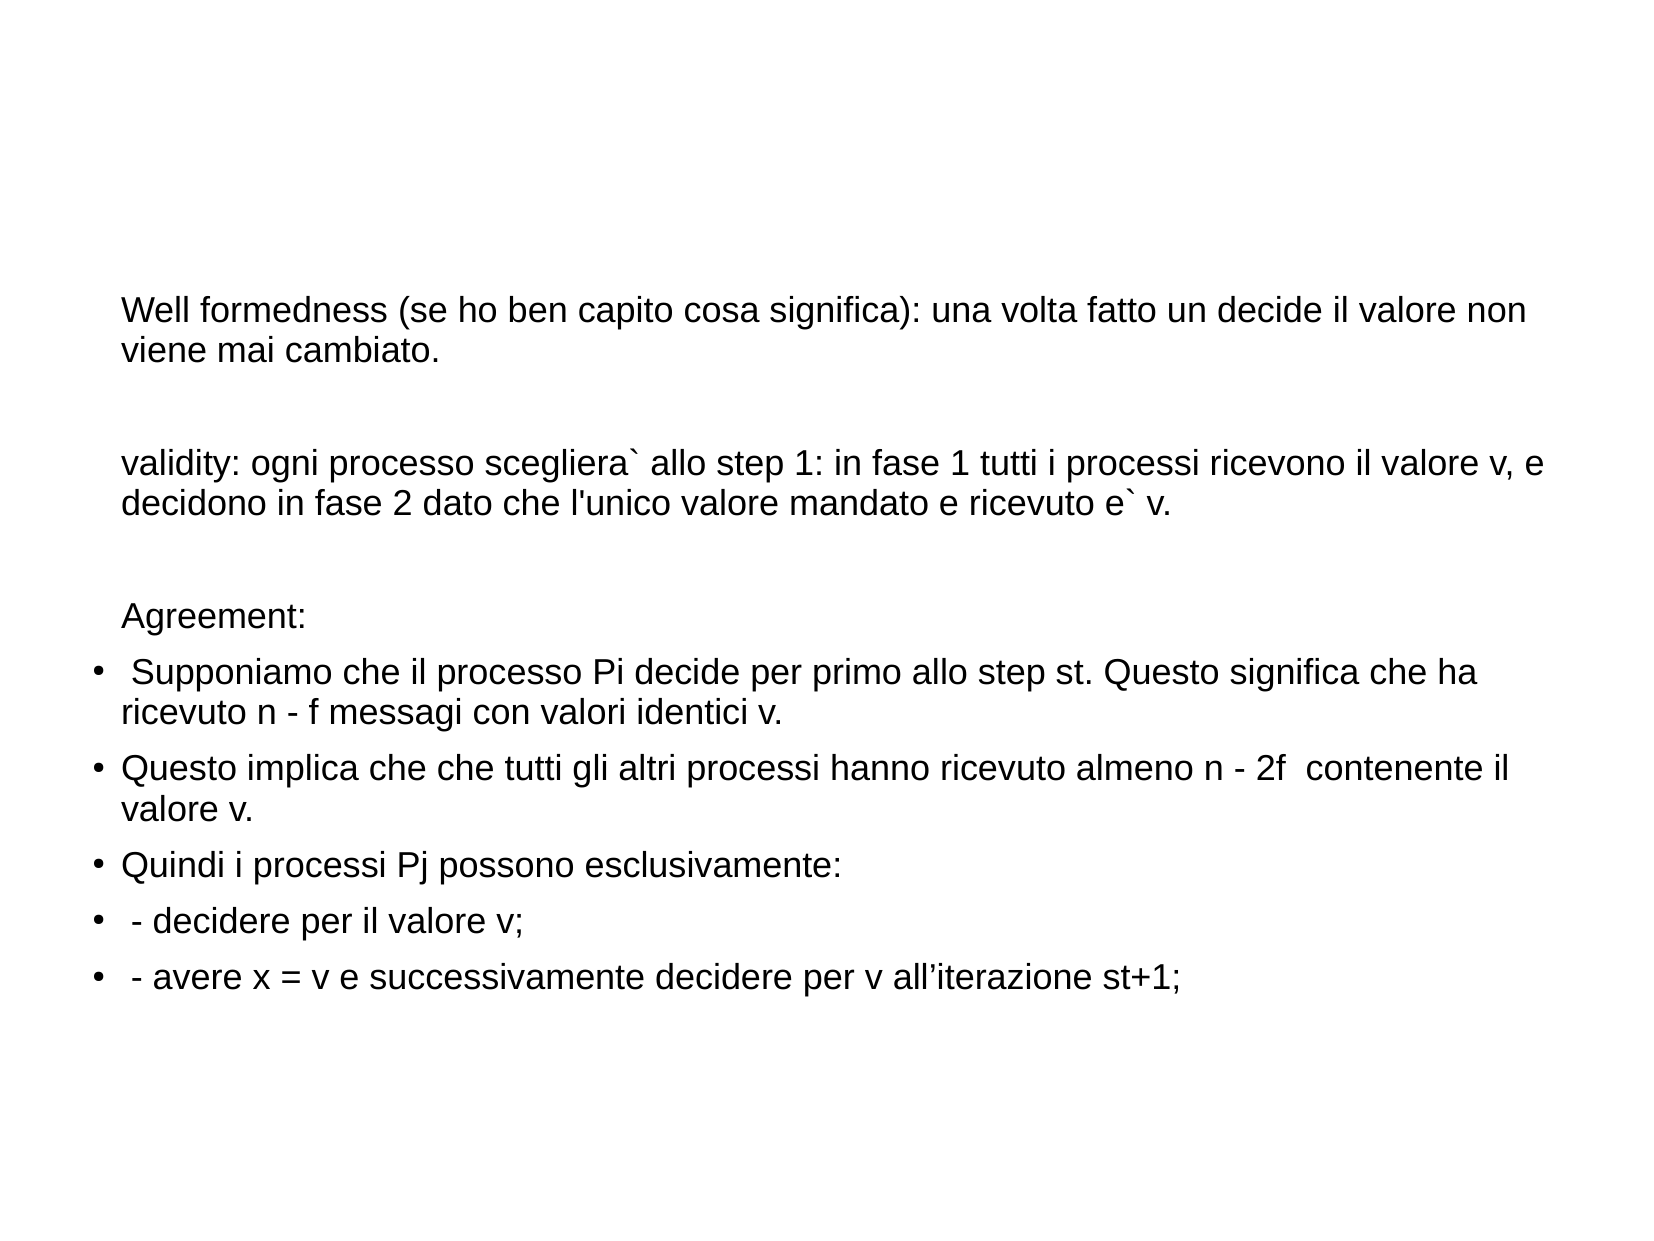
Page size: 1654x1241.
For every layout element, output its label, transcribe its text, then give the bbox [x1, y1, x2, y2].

list Well formedness (se ho ben capito cosa significa): una volta fatto un decide il valore non viene mai cambiato. validity: ogni processo scegliera` allo step 1: in fase 1 tutti i processi ricevono il valore v, e decidono in fase 2 dato che l'unico valore mandato e ricevuto e` v. Agreement: Supponiamo che il processo Pi decide per primo allo step st. Questo significa che ha ricevuto n - f messagi con valori identici v. Questo implica che che tutti gli altri processi hanno ricevuto almeno n - 2f contenente il valore v. Quindi i processi Pj possono esclusivamente: - decidere per il valore v; - avere x = v e successivamente decidere per v all’iterazione st+1; [82, 290, 1571, 1010]
